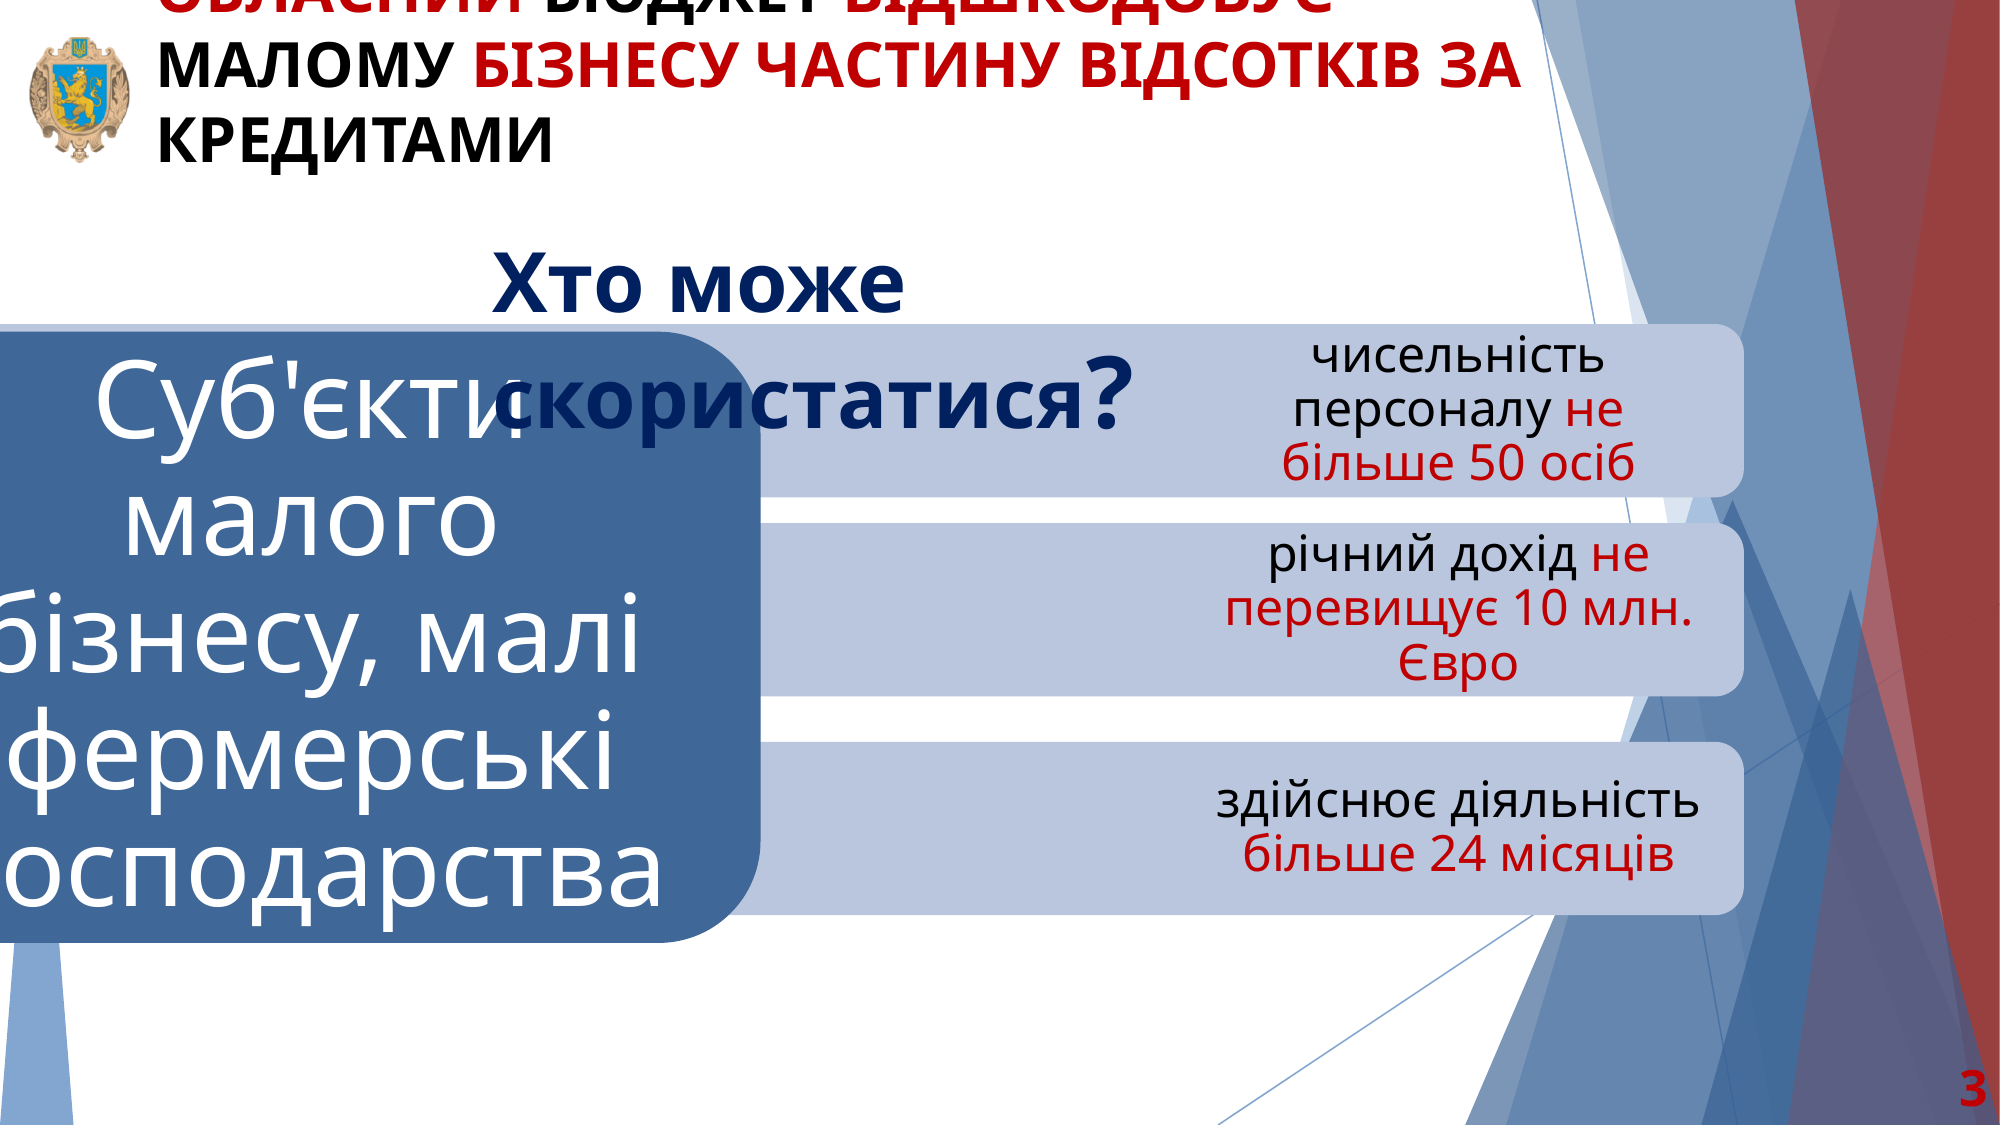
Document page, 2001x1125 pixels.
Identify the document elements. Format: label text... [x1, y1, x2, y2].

text_box Хто може скористатися? [477, 221, 1230, 356]
text_box річний дохід не перевищує 10 млн. Євро [761, 523, 1744, 697]
picture [29, 37, 130, 163]
text_box чисельність персоналу не більше 50 осіб [726, 324, 1744, 498]
text_box чисельність персоналу не більше 50 осіб [0, 324, 477, 331]
text_box 3 [1944, 1049, 1986, 1125]
text_box Суб'єкти малого бізнесу, малі фермерські господарства [0, 331, 761, 943]
text_box здійснює діяльність більше 24 місяців [729, 741, 1744, 916]
text_box ОБЛАСНИЙ БЮДЖЕТ ВІДШКОДОВУЄ МАЛОМУ БІЗНЕСУ ЧАСТИНУ ВІДСОТКІВ ЗА КРЕДИТАМИ [141, 20, 1566, 183]
